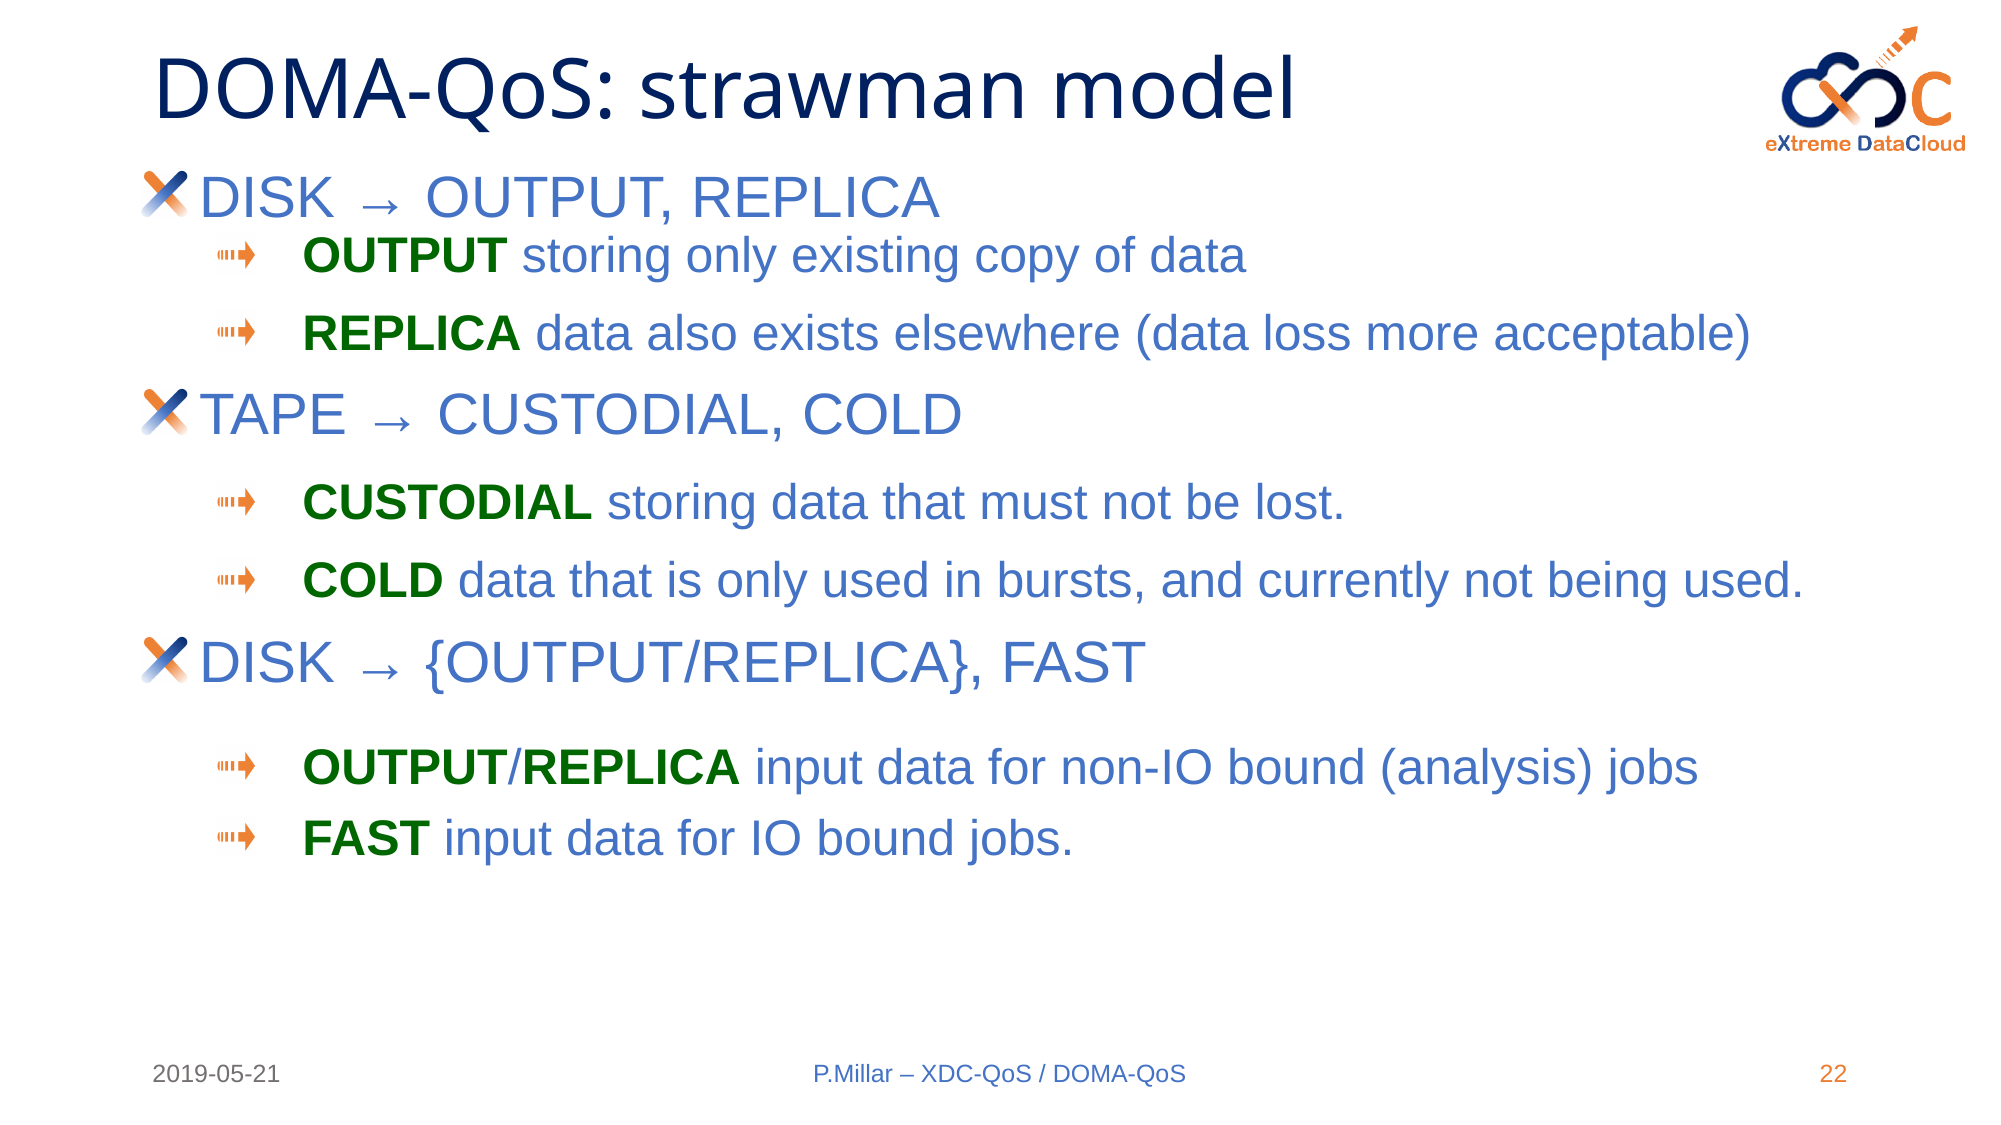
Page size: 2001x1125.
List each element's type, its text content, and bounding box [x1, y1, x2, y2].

title DOMA-QoS: strawman model [137, 18, 1777, 151]
picture [1777, 18, 1985, 170]
list DISK → OUTPUT, REPLICA OUTPUT storing only existing copy of data REPLICA data also exists elsewhere (data loss more acceptable) TAPE → CUSTODIAL, COLD CUSTODIAL storing data that must not be lost. COLD data that is only used in bursts, and currently not being used. DISK → {OUTPUT/REPLICA}, FAST OUTPUT/REPLICA input data for non-IO bound (analysis) jobs FAST input data for IO bound jobs. [126, 151, 1905, 1017]
footer P.Millar – XDC-QoS / DOMA-QoS [662, 1042, 1338, 1103]
slide_number <number> [1412, 1042, 1863, 1103]
slide_number 2019-05-21 [137, 1042, 588, 1103]
